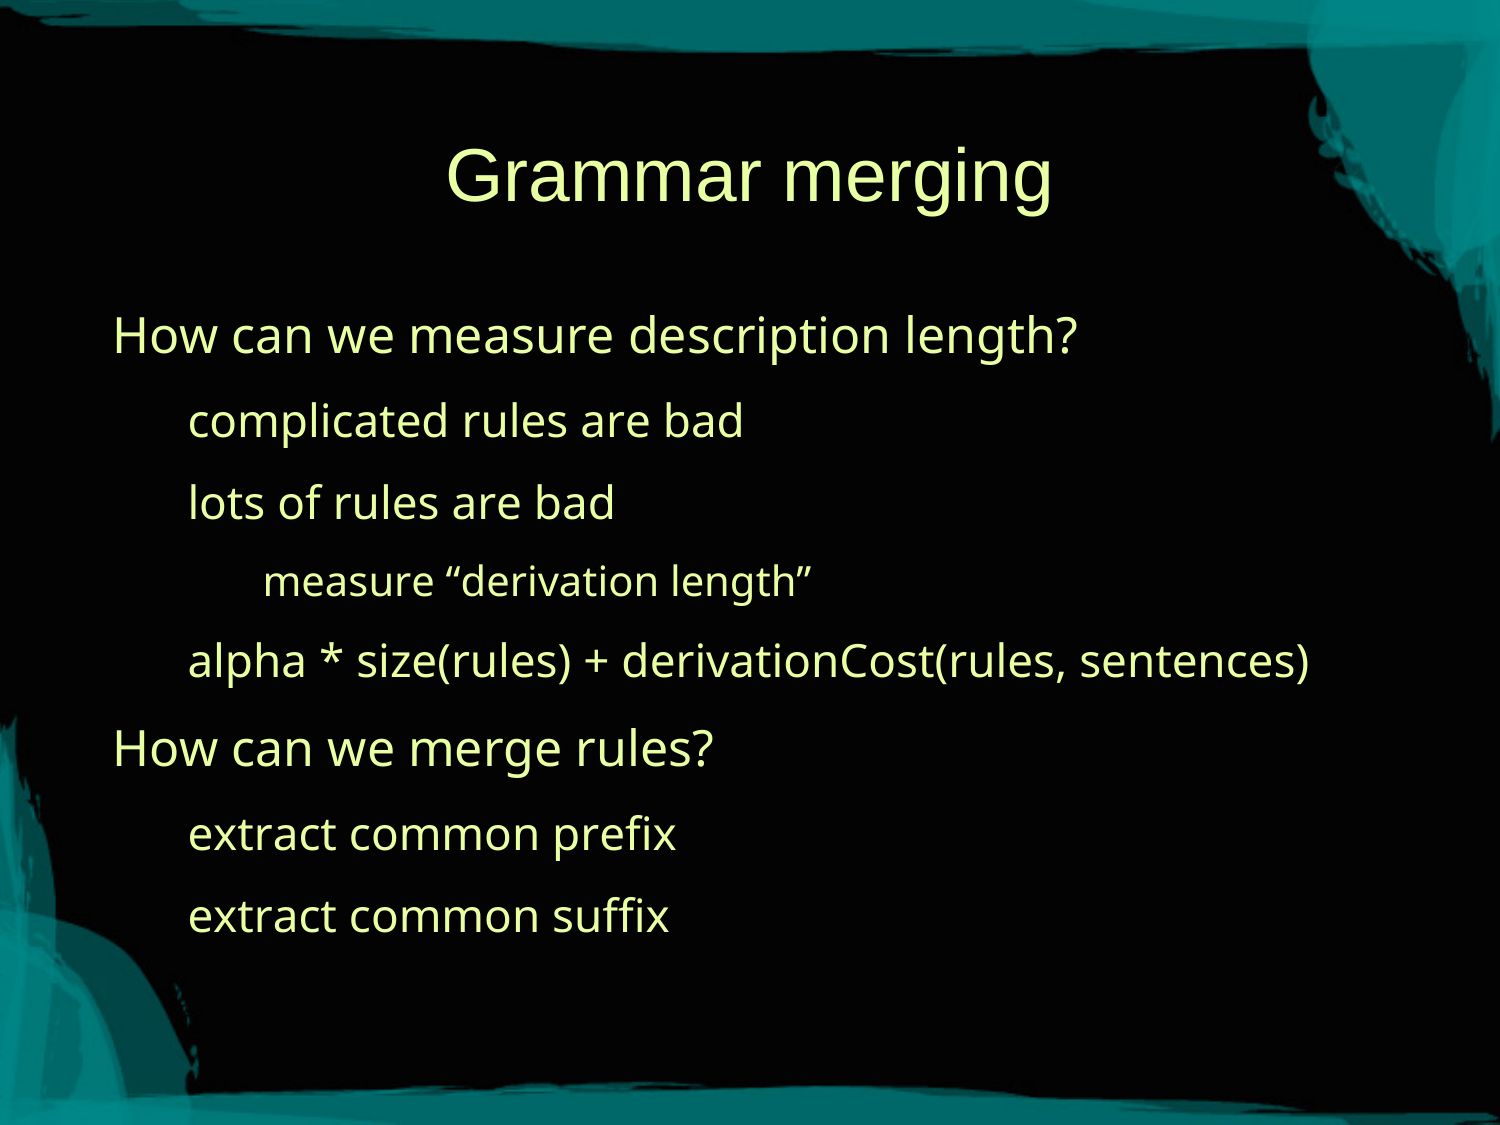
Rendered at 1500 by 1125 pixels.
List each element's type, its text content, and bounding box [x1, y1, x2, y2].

list How can we measure description length? complicated rules are bad lots of rules are bad measure “derivation length” alpha * size(rules) + derivationCost(rules, sentences) How can we merge rules? extract common prefix extract common suffix [112, 299, 1388, 986]
picture [0, 0, 1500, 1125]
title Grammar merging [112, 94, 1388, 256]
